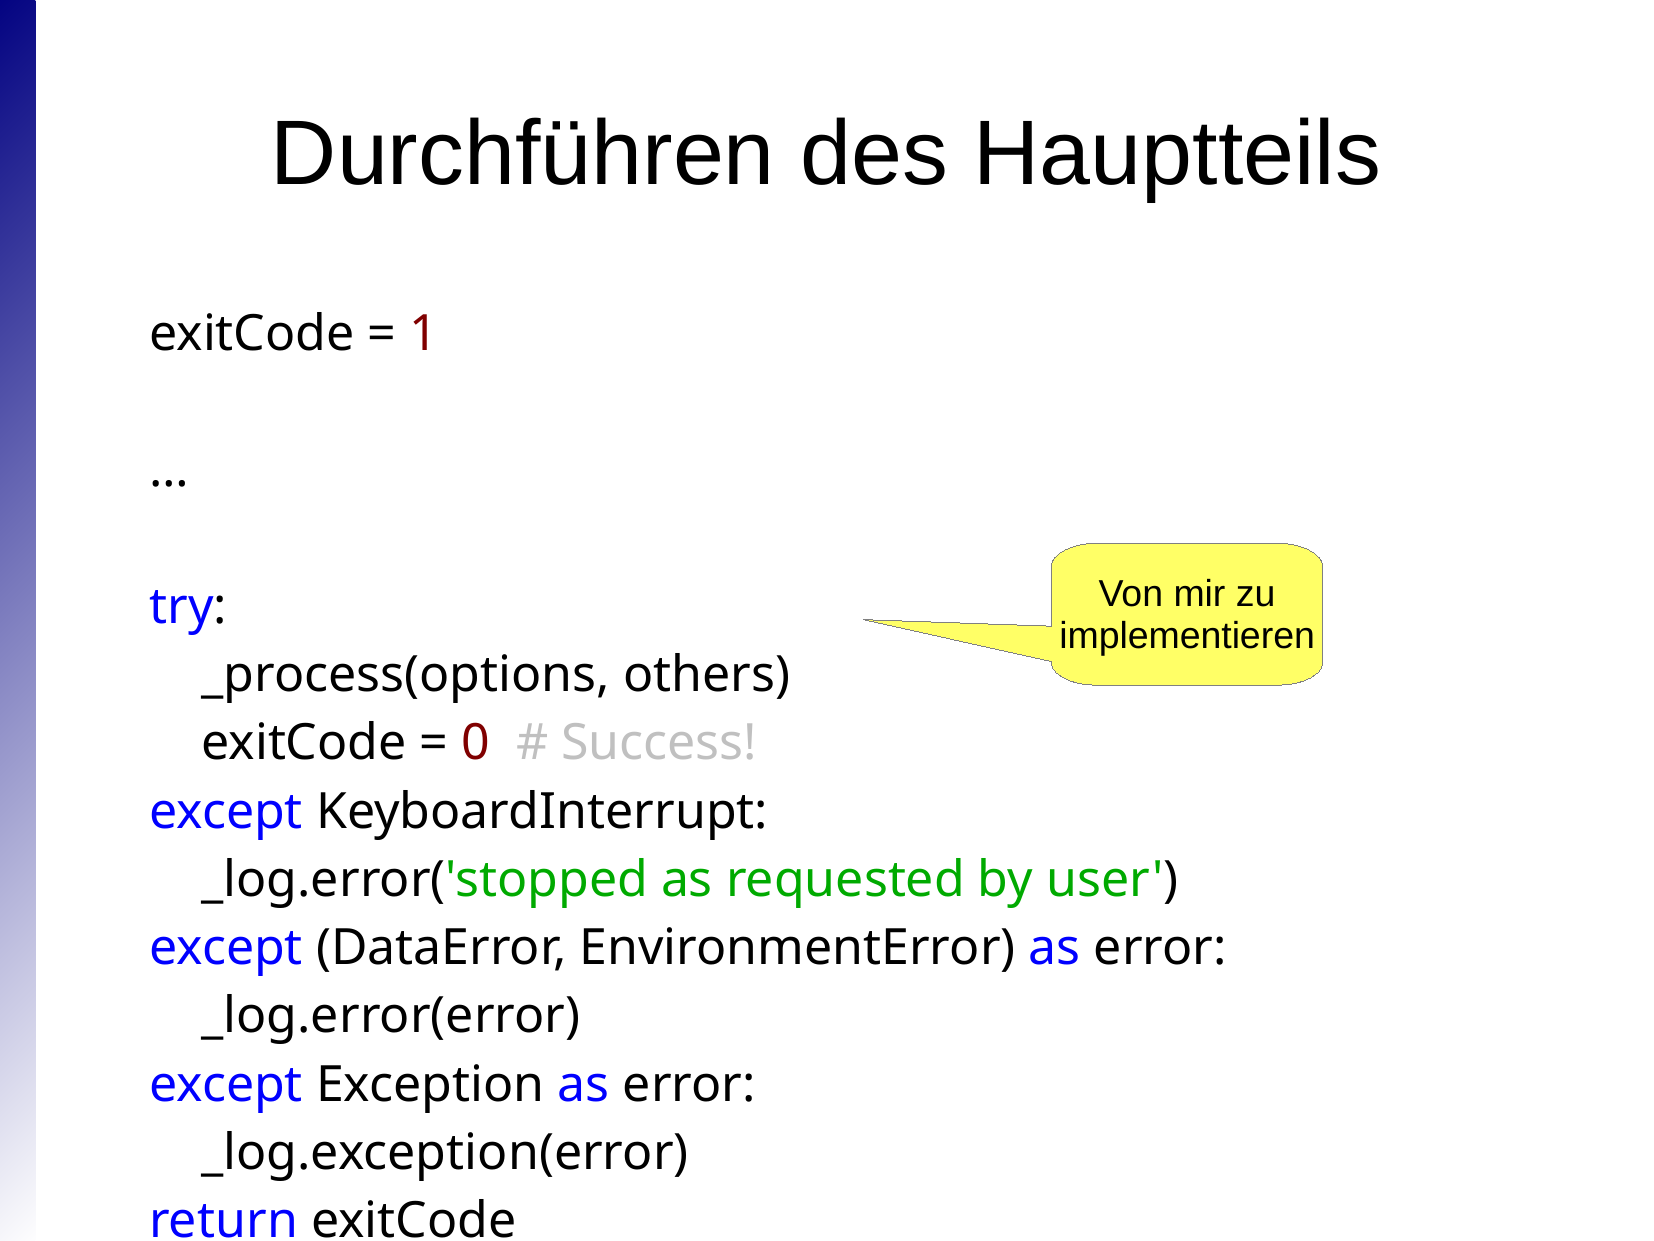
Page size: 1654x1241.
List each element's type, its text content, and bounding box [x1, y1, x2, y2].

text_box Von mir zu implementieren [863, 543, 1323, 686]
text_box exitCode = 1 … try: _process(options, others) exitCode = 0 # Success! except KeyboardInterrupt: _log.error('stopped as requested by user') except (DataError, EnvironmentError) as error: _log.error(error) except Exception as error: _log.exception(error) return exitCode [82, 289, 1595, 1127]
title Durchführen des Hauptteils [82, 49, 1571, 257]
